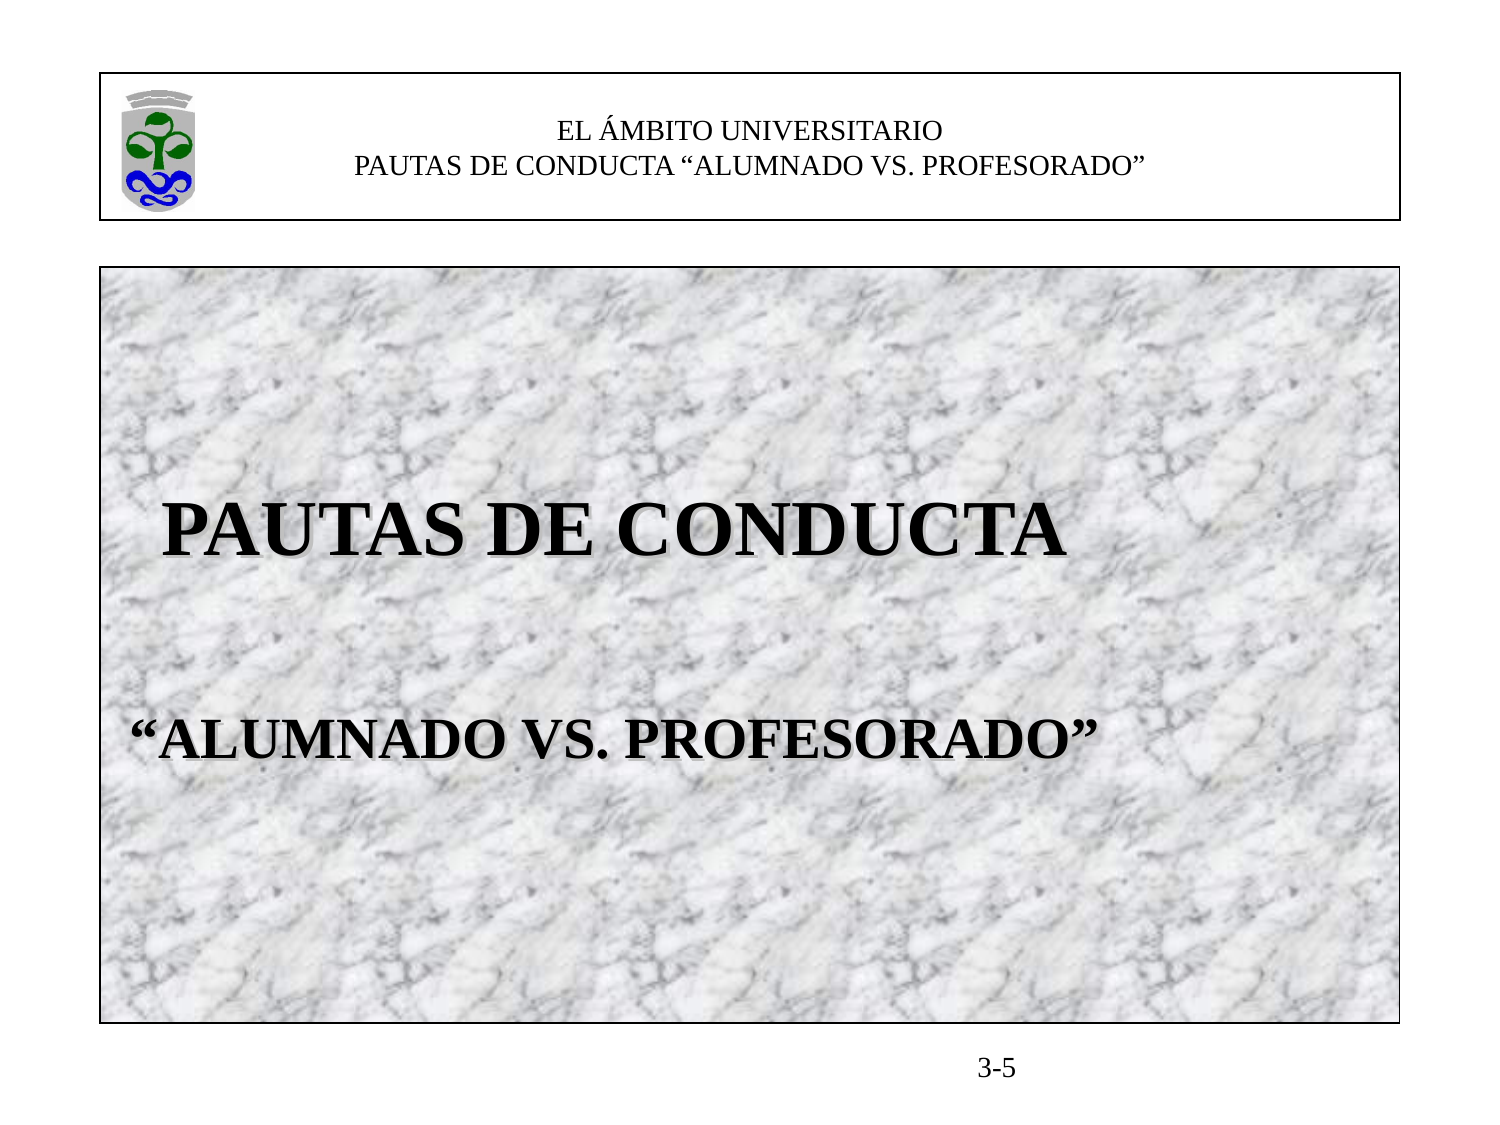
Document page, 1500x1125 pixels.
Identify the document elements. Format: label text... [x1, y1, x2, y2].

text_box 3-5 [962, 1040, 1423, 1083]
text_box PAUTAS DE CONDUCTA “ALUMNADO VS. PROFESORADO” [101, 268, 1399, 1022]
